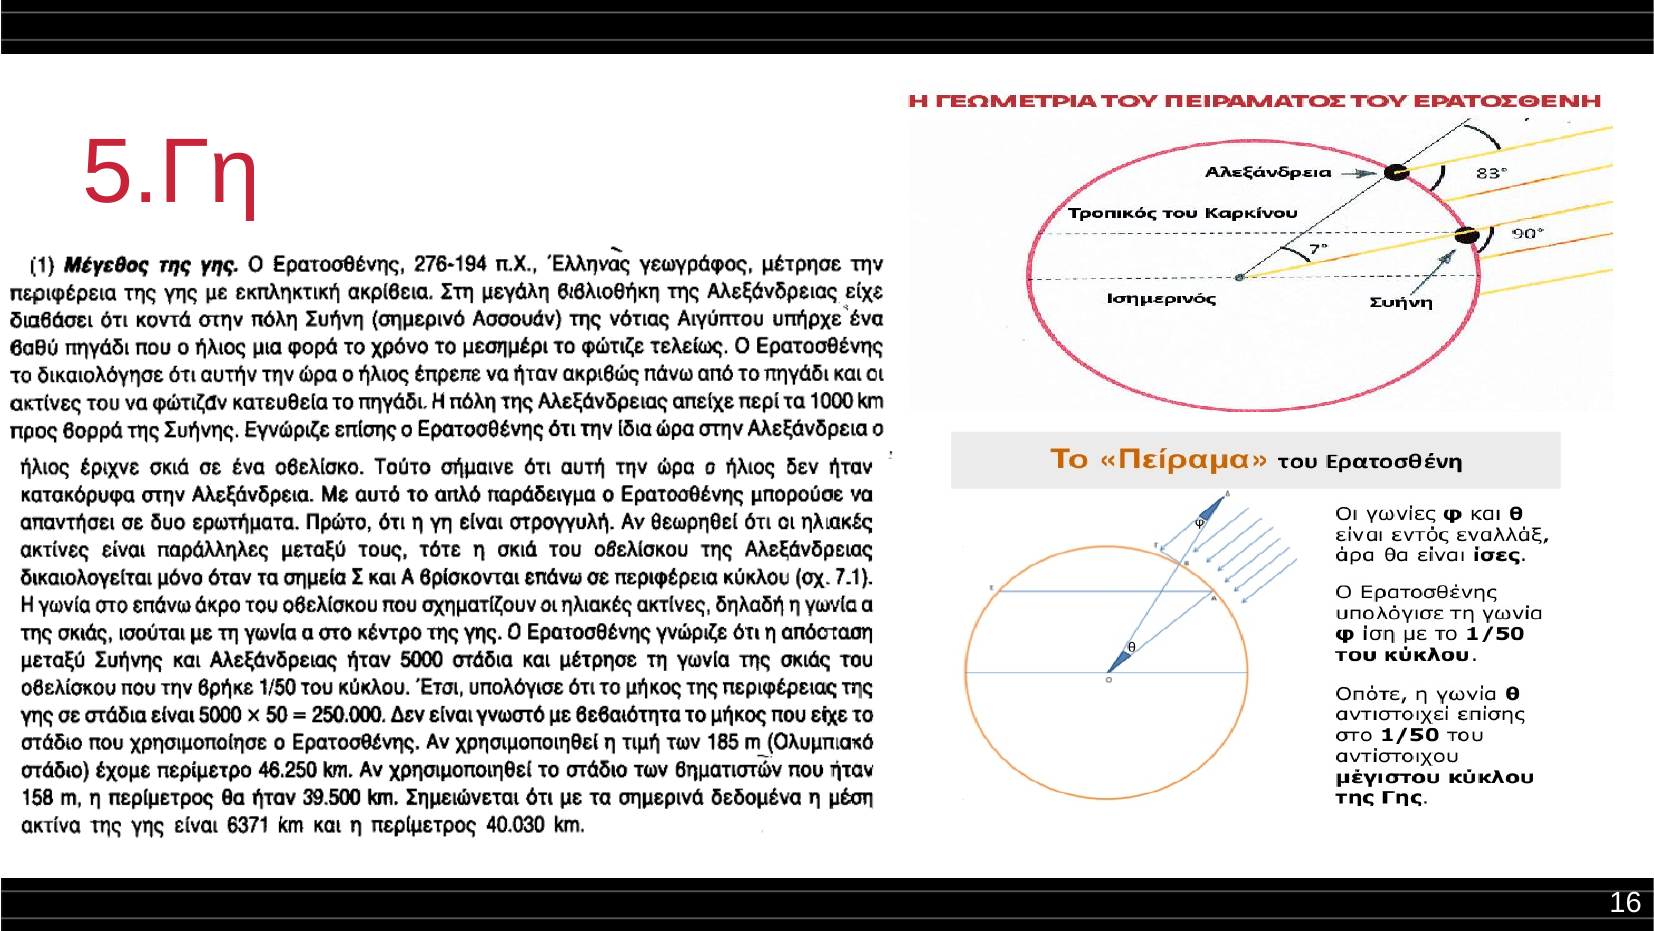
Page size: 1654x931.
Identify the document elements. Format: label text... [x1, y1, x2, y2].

title 5.Γη [82, 92, 900, 243]
picture [1, 0, 1654, 54]
picture [1, 878, 1654, 931]
picture [0, 83, 1613, 849]
